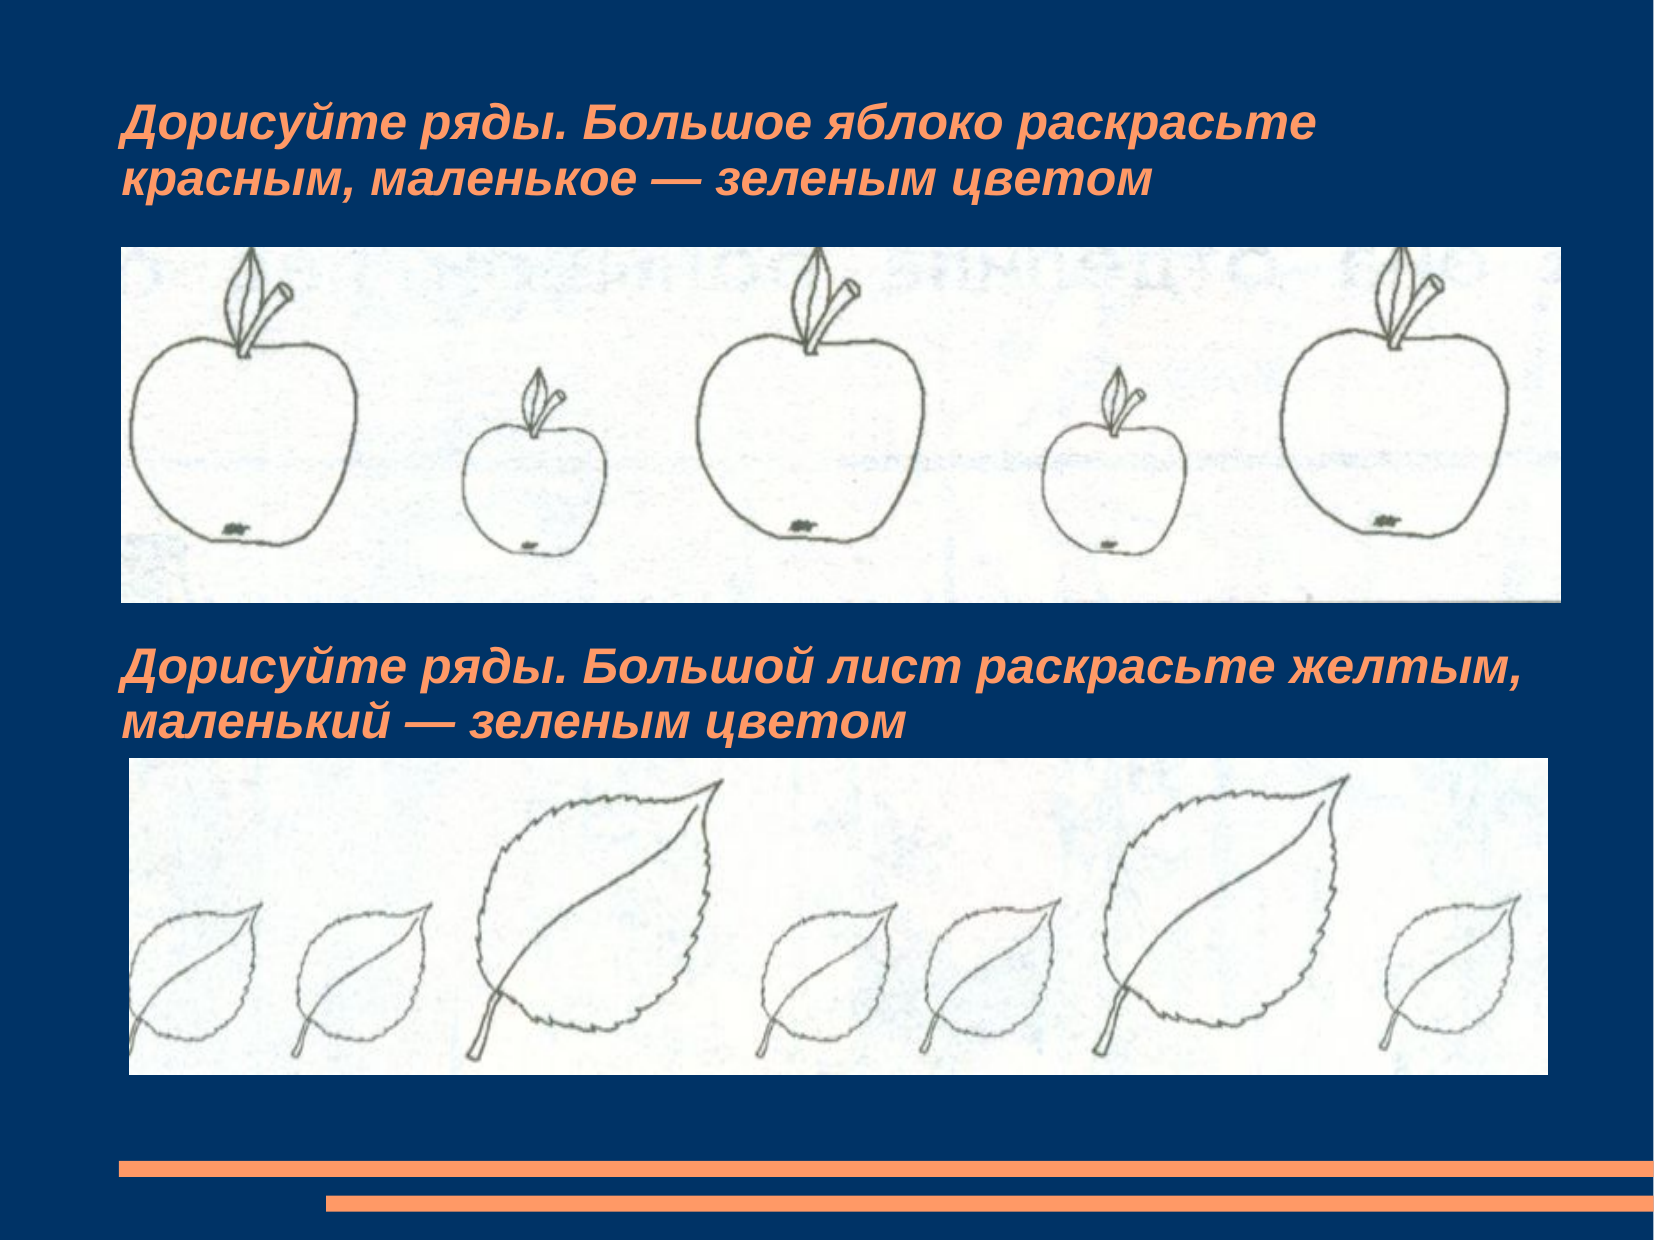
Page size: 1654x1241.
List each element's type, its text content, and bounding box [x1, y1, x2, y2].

picture [121, 247, 1561, 603]
picture [129, 758, 1548, 1075]
title Дорисуйте ряды. Большое яблоко раскрасьте красным, маленькое — зеленым цветом [121, 46, 1534, 247]
title Дорисуйте ряды. Большой лист раскрасьте желтым, маленький — зеленым цветом [121, 607, 1534, 780]
